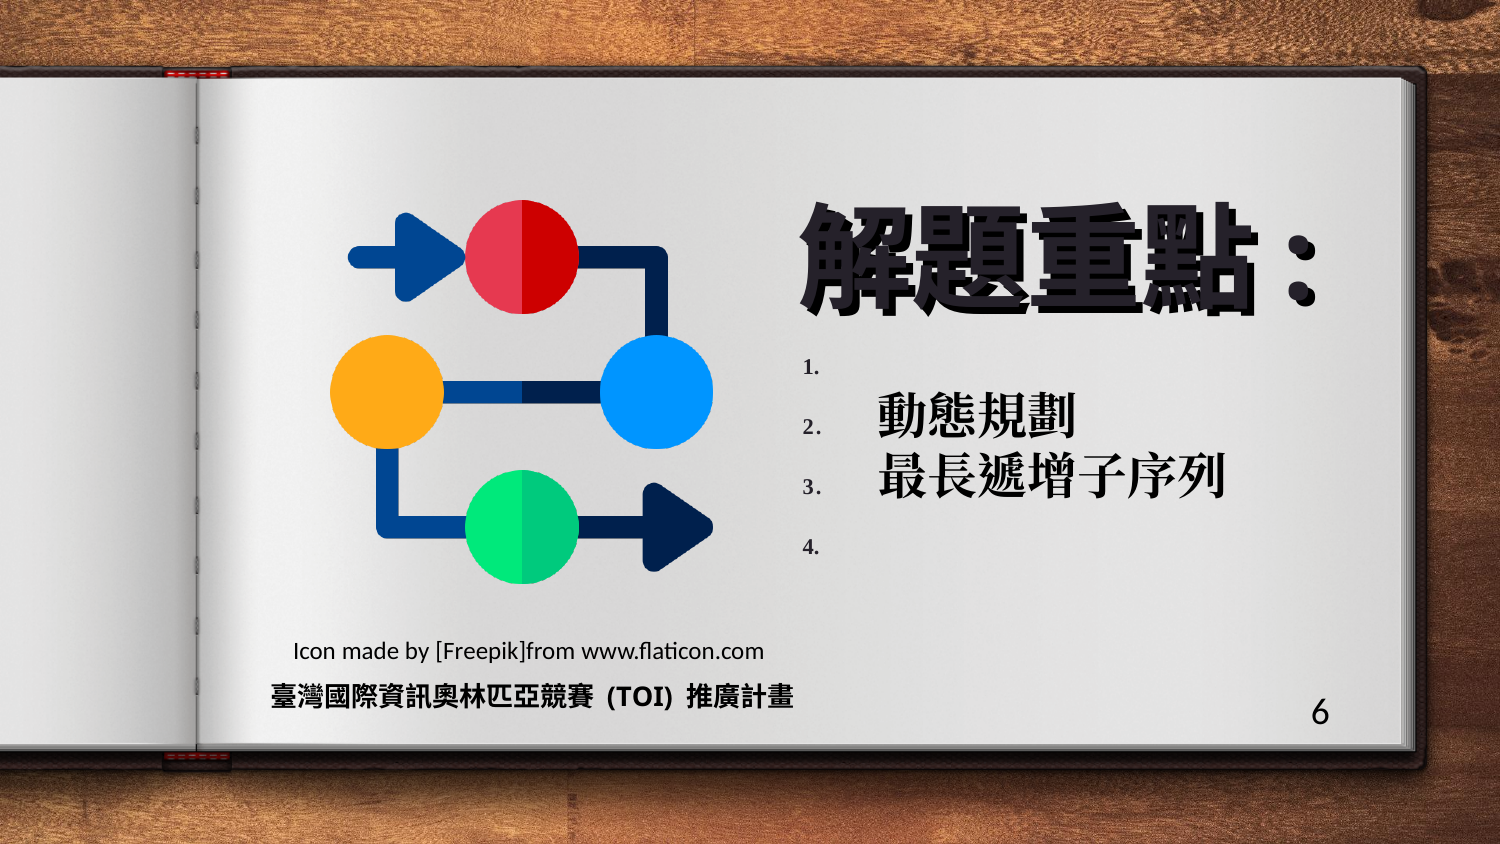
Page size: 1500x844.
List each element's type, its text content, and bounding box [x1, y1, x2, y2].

title 解題重點: [782, 146, 1313, 338]
text_box Icon made by [Freepik]from www.flaticon.com [278, 627, 867, 672]
text_box [1295, 672, 1386, 737]
subtitle 動態規劃 最長遞增子序列 [787, 309, 1361, 584]
picture [330, 200, 713, 584]
